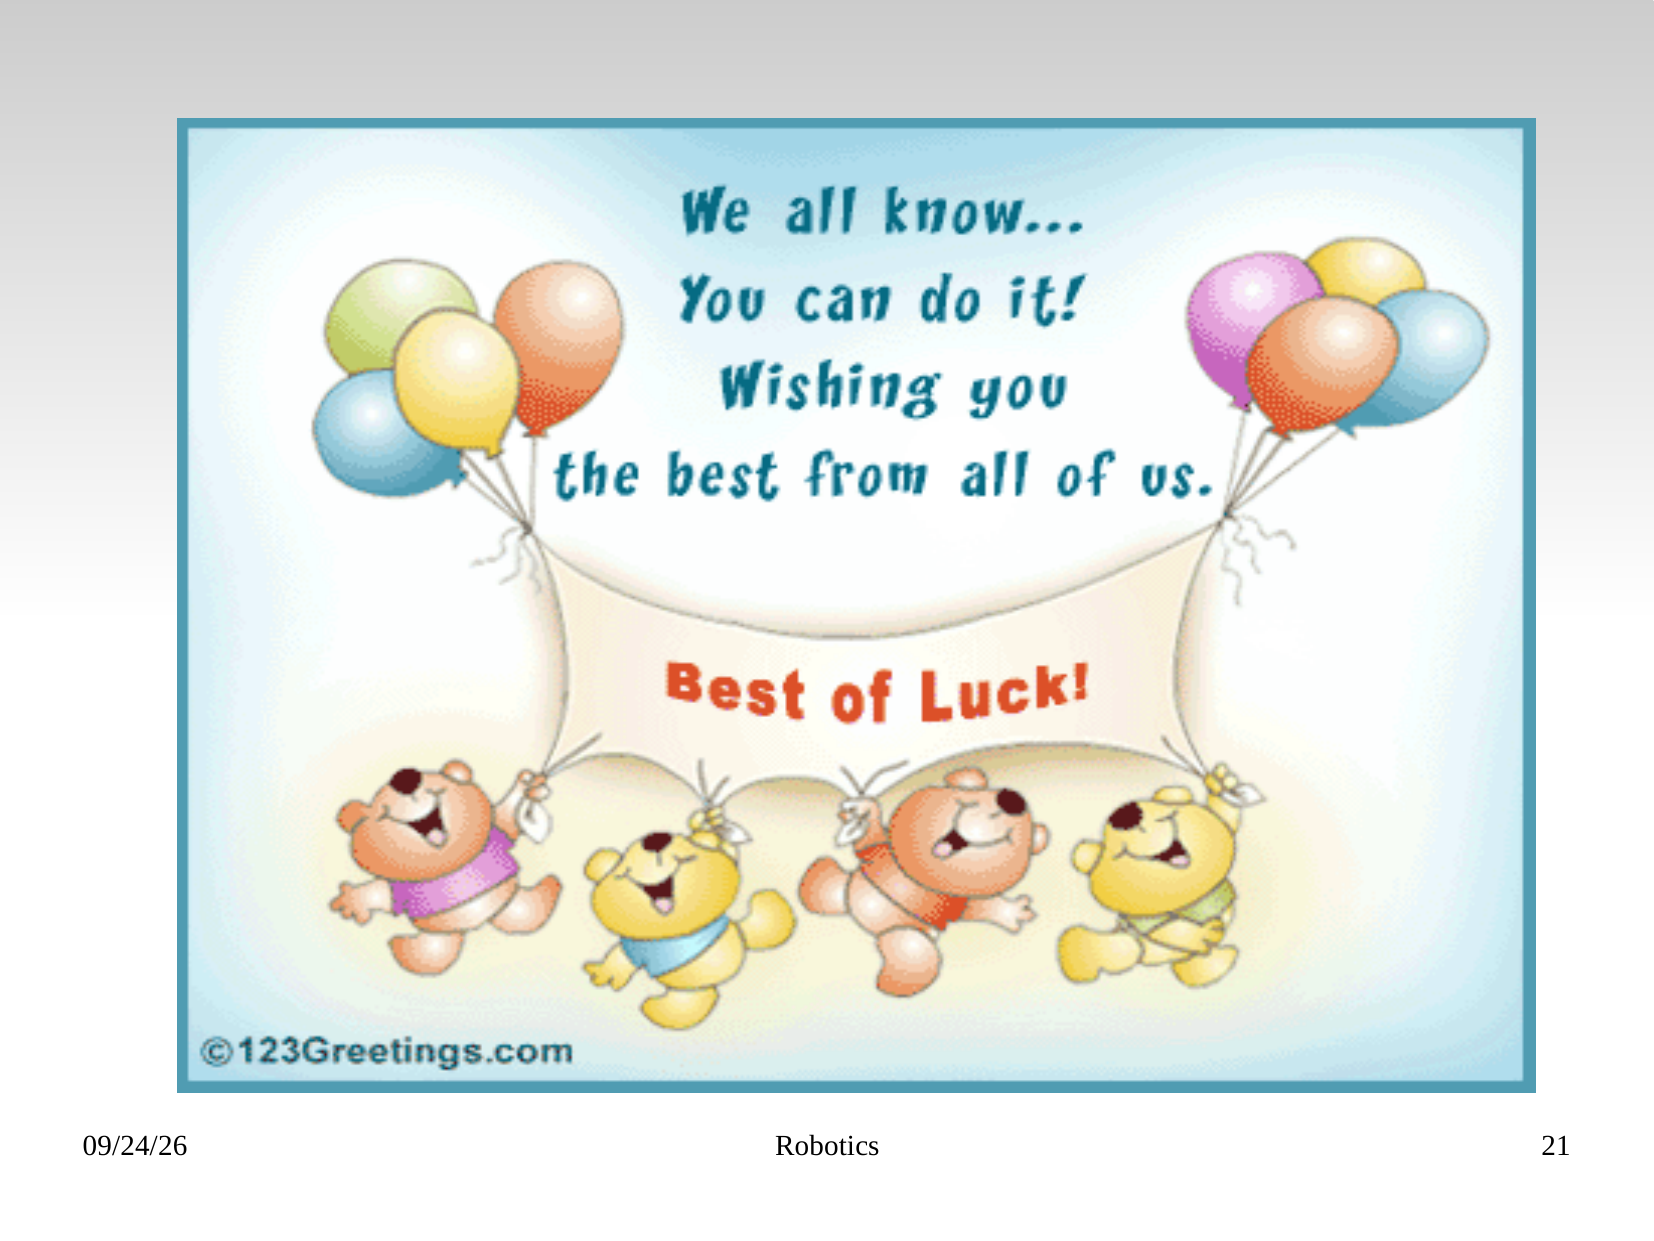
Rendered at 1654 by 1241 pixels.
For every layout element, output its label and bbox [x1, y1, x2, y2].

picture [177, 118, 1536, 1093]
